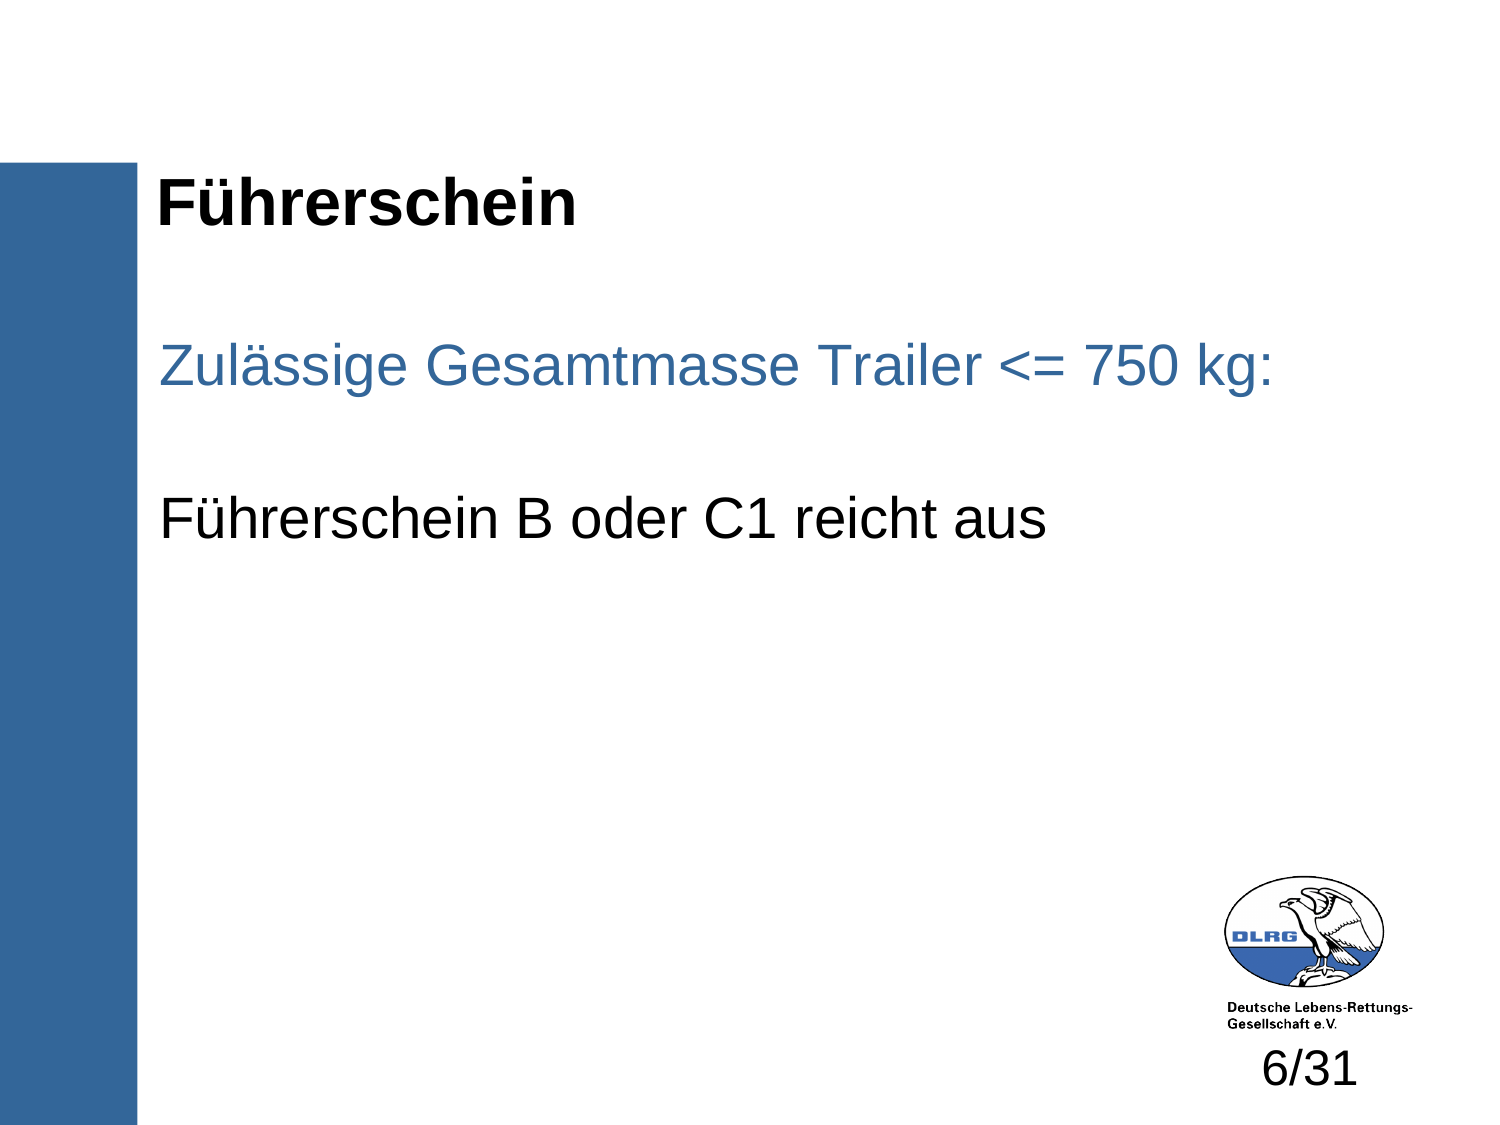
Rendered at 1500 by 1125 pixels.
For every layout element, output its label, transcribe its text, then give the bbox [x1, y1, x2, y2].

list Zulässige Gesamtmasse Trailer <= 750 kg: Führerschein B oder C1 reicht aus [159, 330, 1460, 942]
title Führerschein [156, 123, 1421, 285]
picture [1224, 942, 1413, 1030]
text_box 6/31 [1246, 1044, 1469, 1115]
